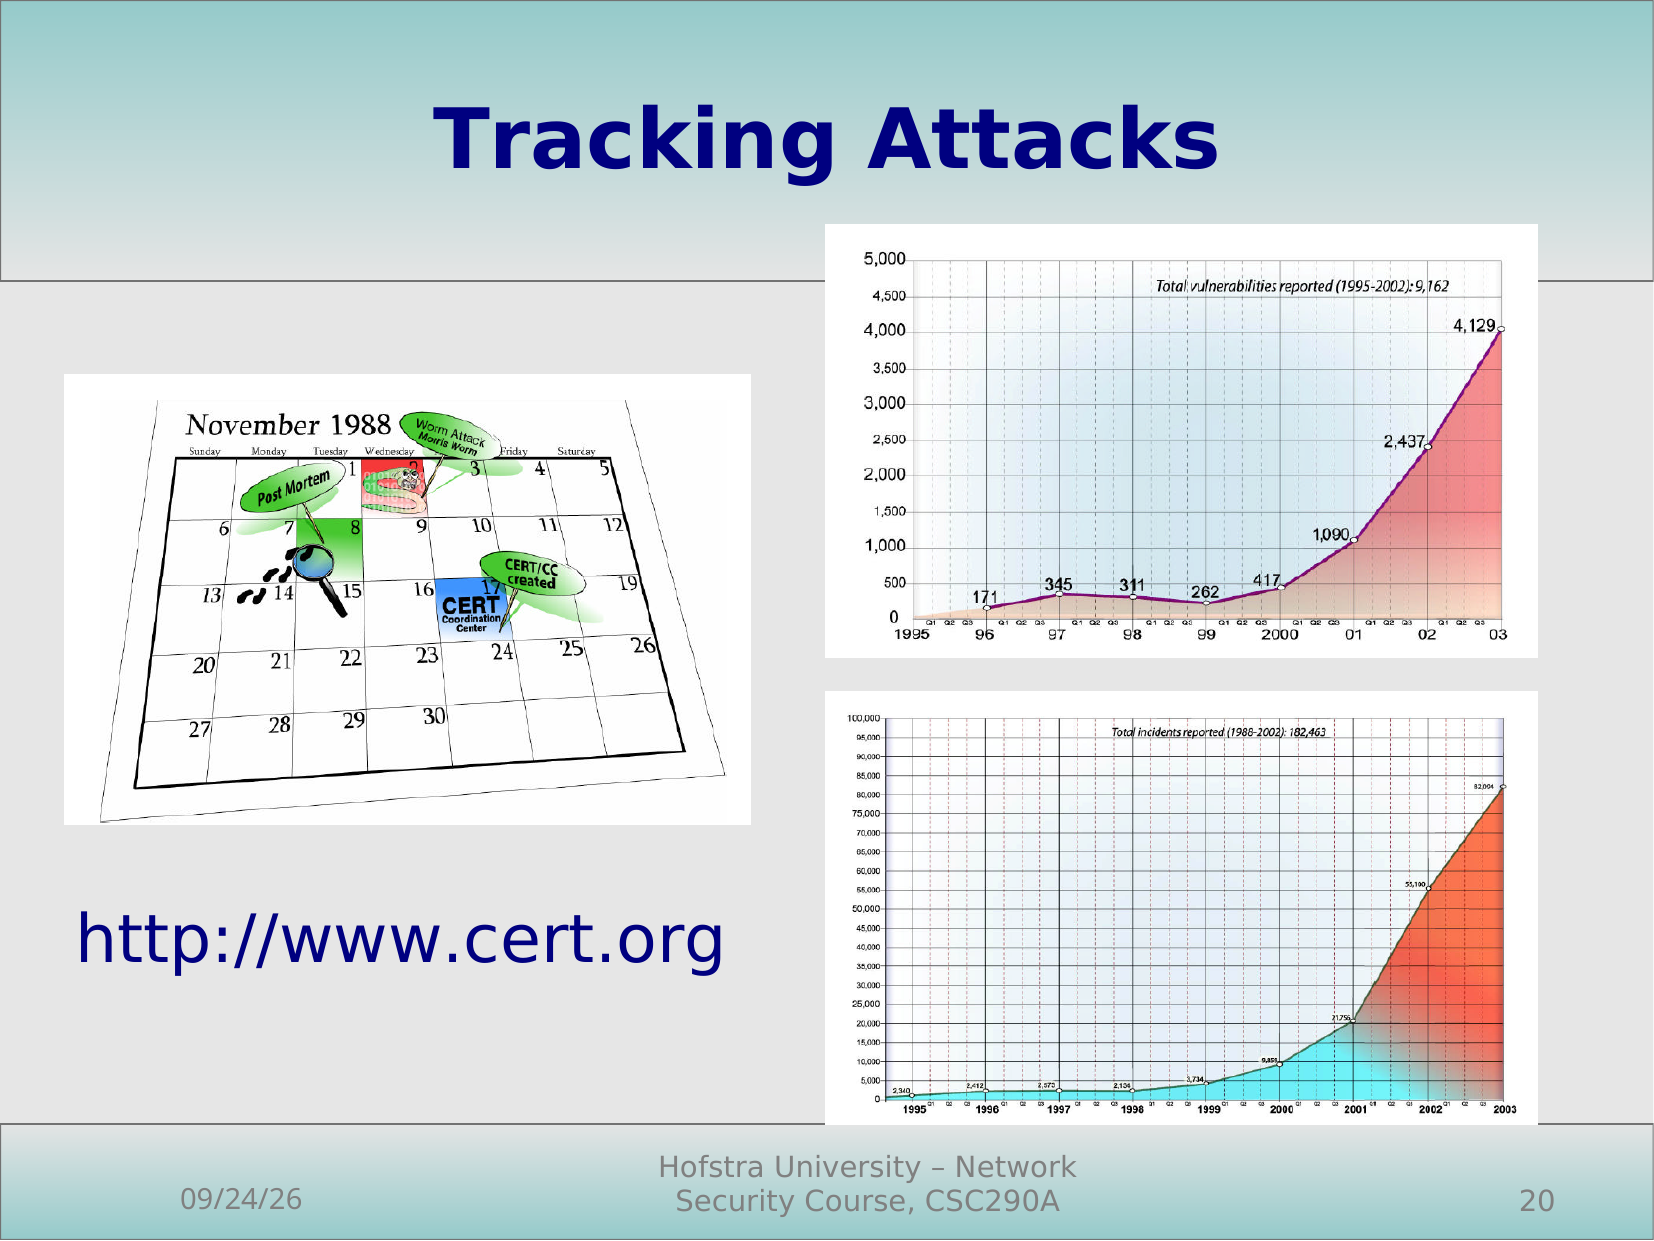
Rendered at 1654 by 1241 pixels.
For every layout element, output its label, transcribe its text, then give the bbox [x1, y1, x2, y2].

list http://www.cert.org [75, 900, 751, 1013]
picture [64, 374, 751, 826]
title Tracking Attacks [78, 77, 1577, 203]
picture [825, 691, 1538, 1126]
picture [825, 224, 1538, 658]
